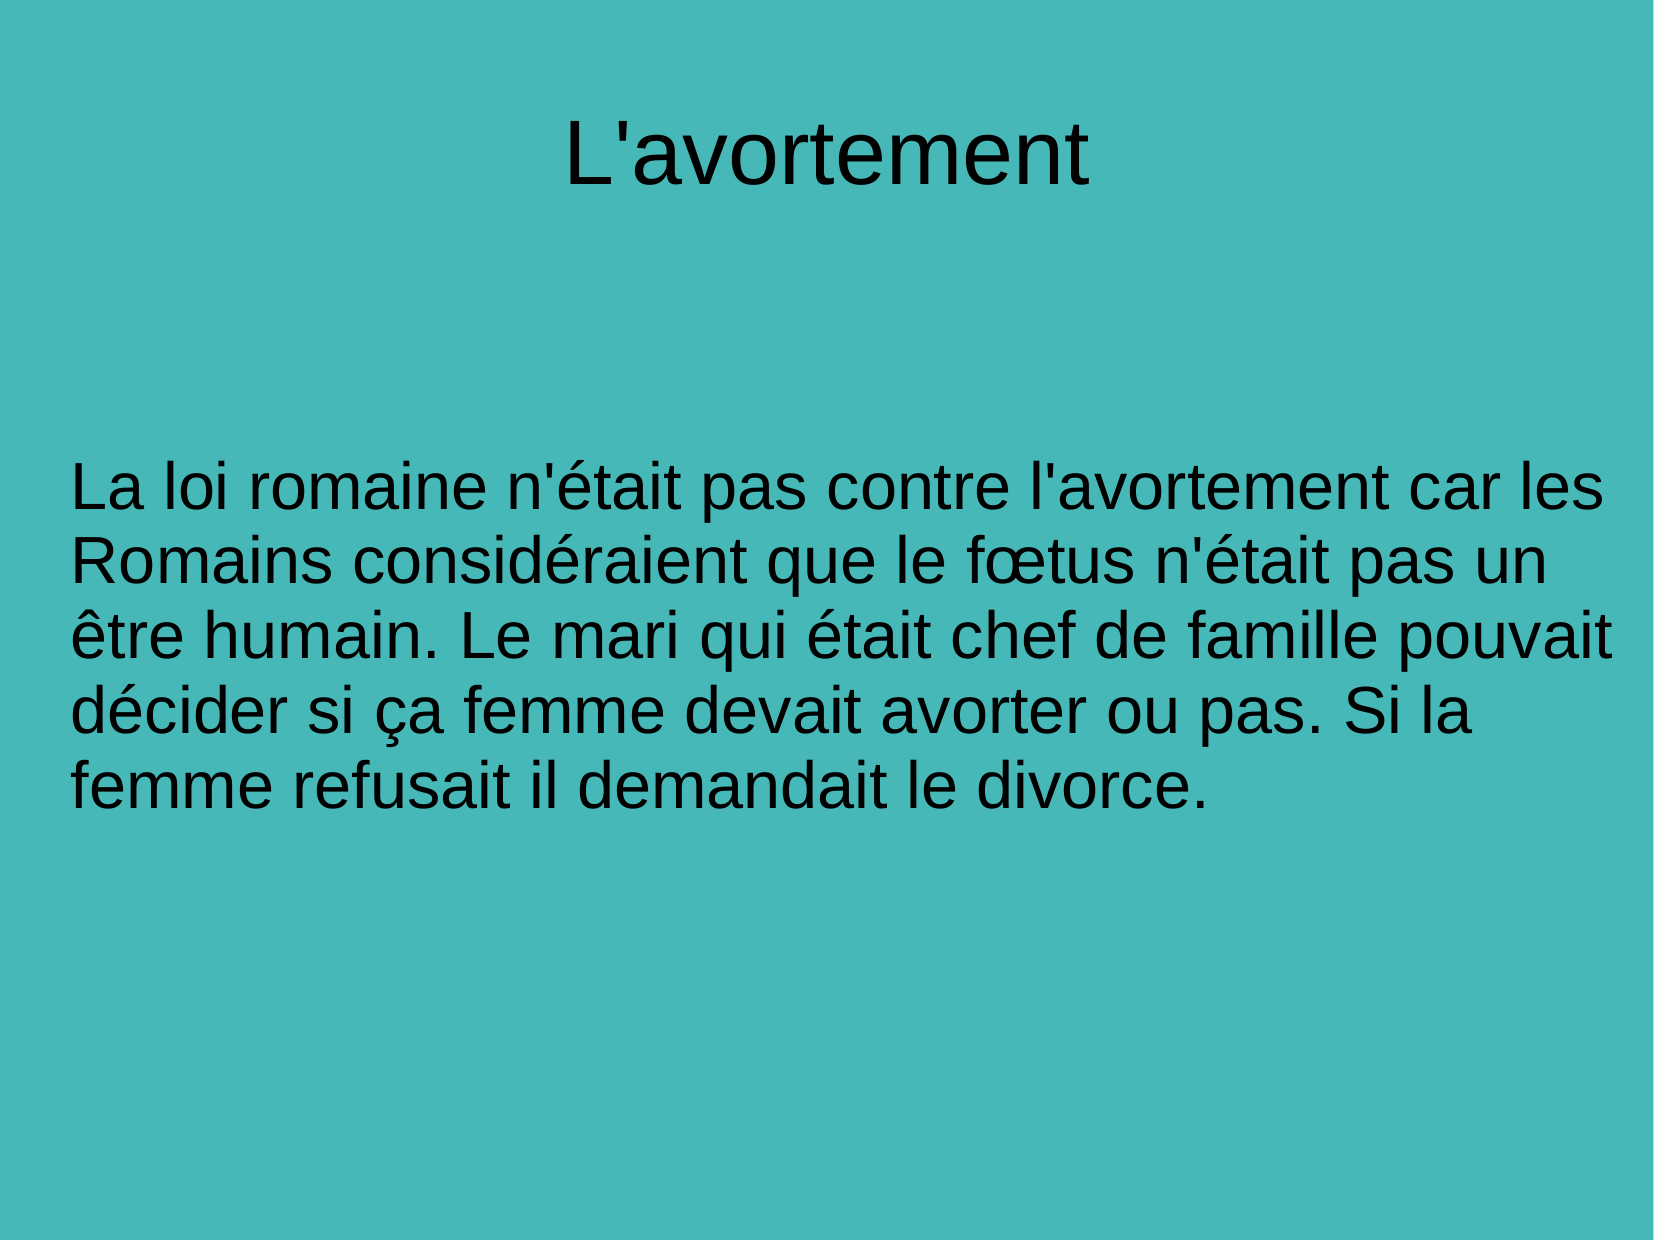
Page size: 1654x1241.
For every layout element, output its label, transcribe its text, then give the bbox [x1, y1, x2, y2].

list La loi romaine n'était pas contre l'avortement car les Romains considéraient que le fœtus n'était pas un être humain. Le mari qui était chef de famille pouvait décider si ça femme devait avorter ou pas. Si la femme refusait il demandait le divorce. [0, 448, 1654, 1241]
title L'avortement [82, 49, 1571, 257]
